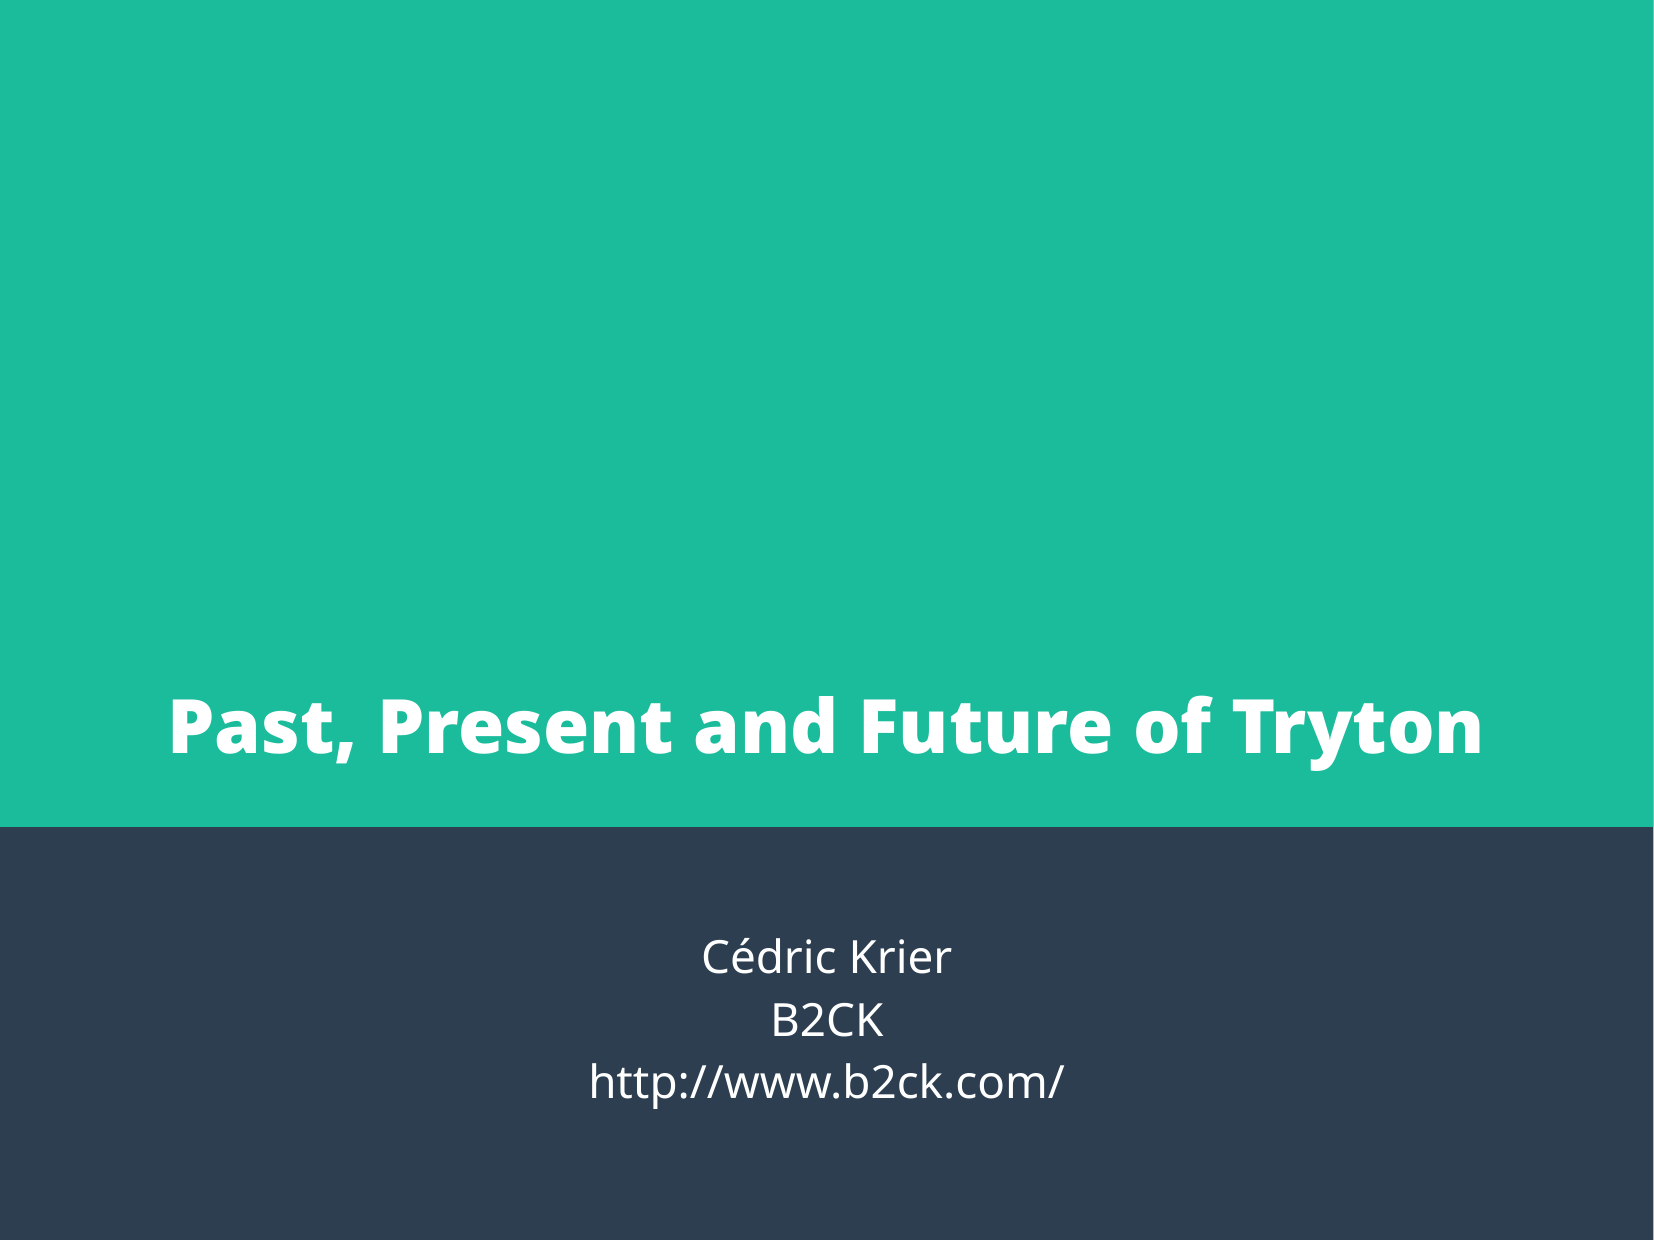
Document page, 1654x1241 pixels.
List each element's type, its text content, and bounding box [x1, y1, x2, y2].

subtitle Cédric Krier B2CK http://www.b2ck.com/ [59, 856, 1595, 1182]
title Past, Present and Future of Tryton [59, 620, 1595, 778]
